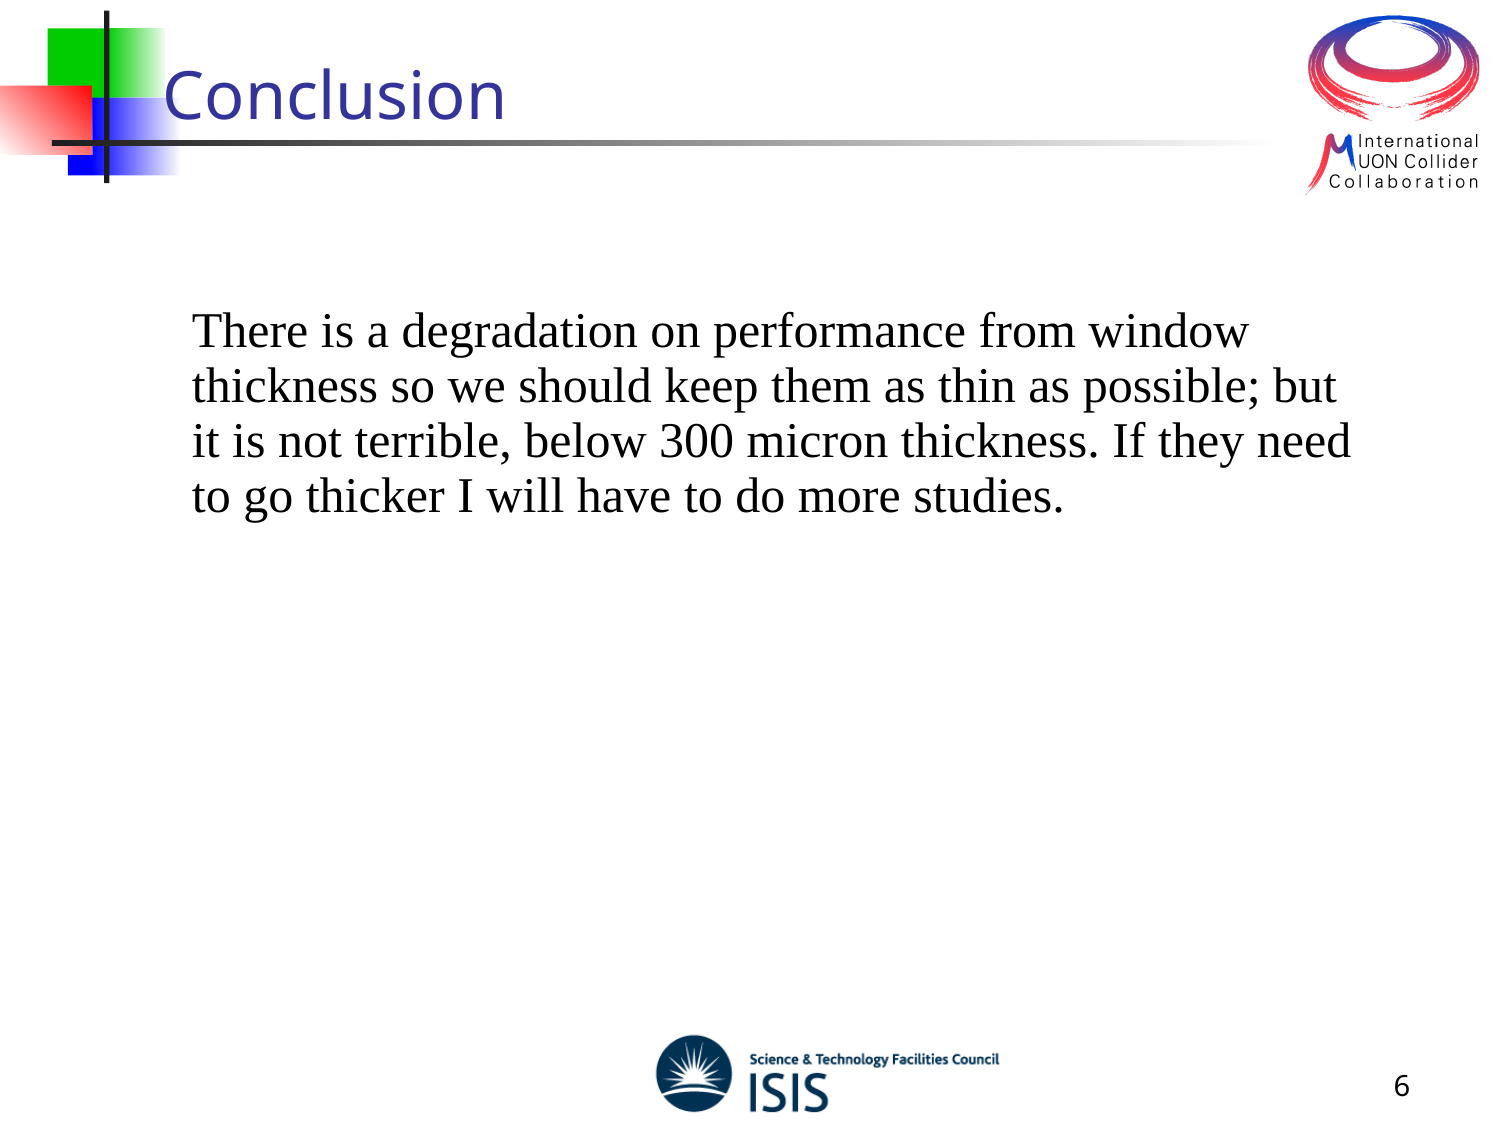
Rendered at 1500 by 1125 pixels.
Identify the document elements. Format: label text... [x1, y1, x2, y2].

picture [640, 1021, 1167, 1125]
picture [1305, 15, 1480, 195]
title Conclusion [162, 0, 1441, 188]
text_box There is a degradation on performance from window thickness so we should keep them as thin as possible; but it is not terrible, below 300 micron thickness. If they need to go thicker I will have to do more studies. [177, 295, 1379, 532]
